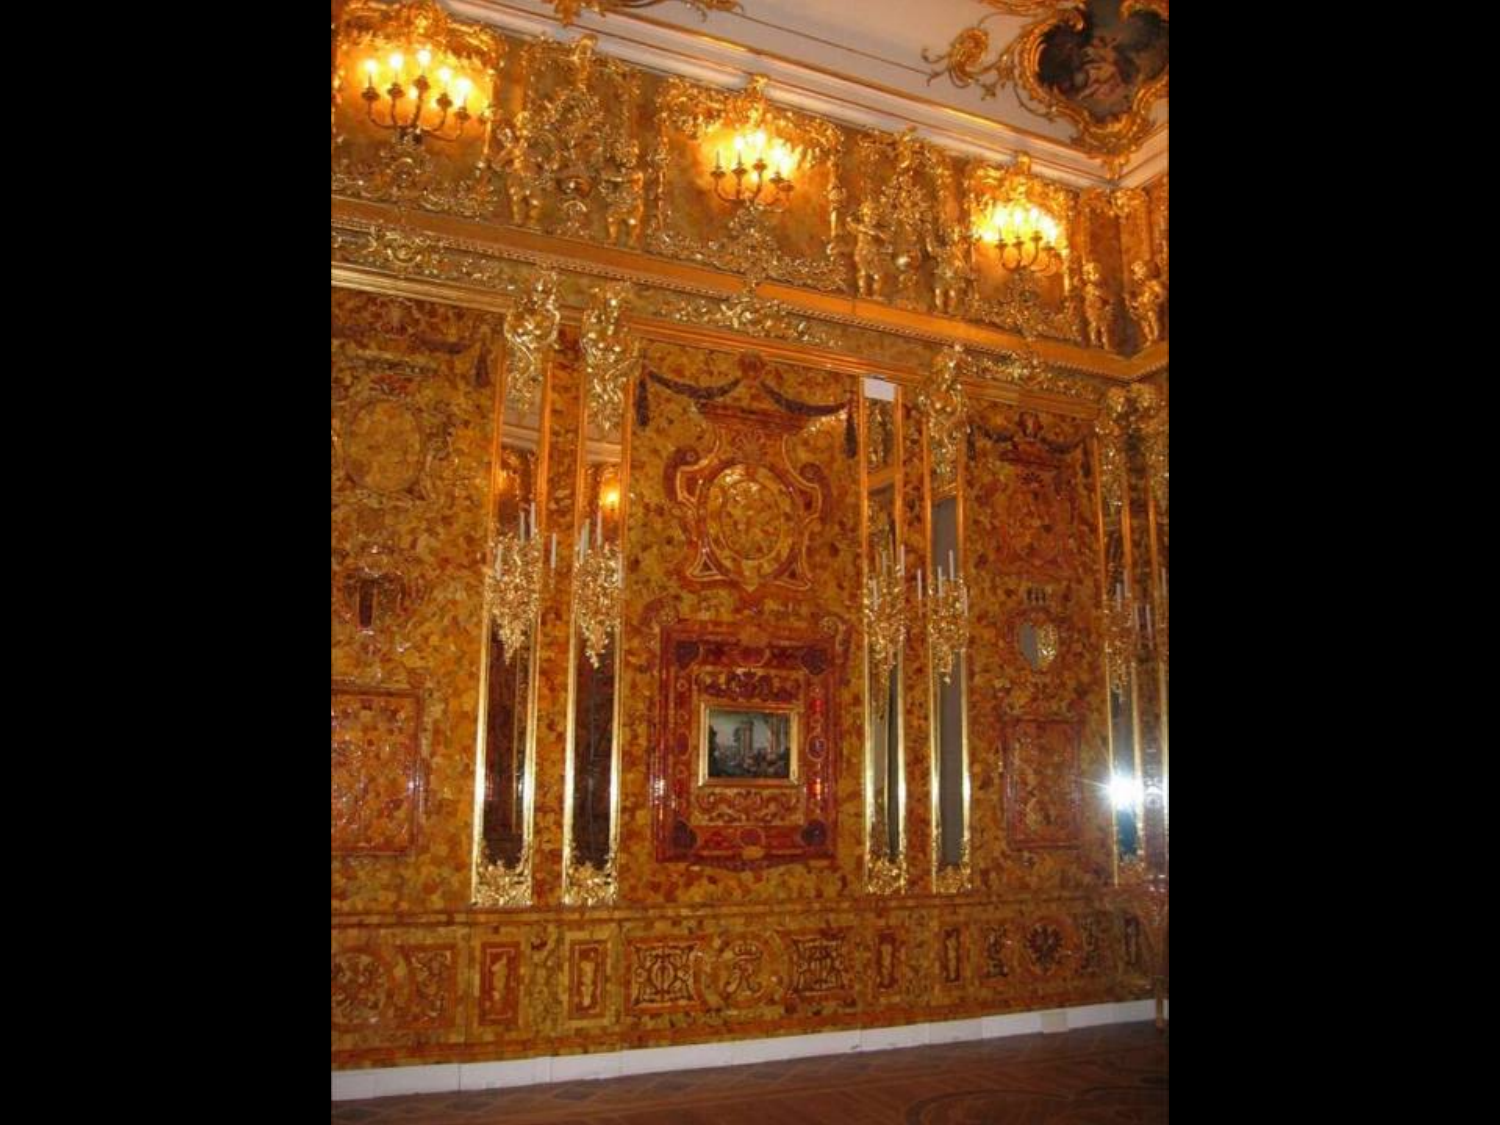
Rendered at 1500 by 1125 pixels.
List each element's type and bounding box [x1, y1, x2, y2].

picture [331, 0, 1169, 1125]
